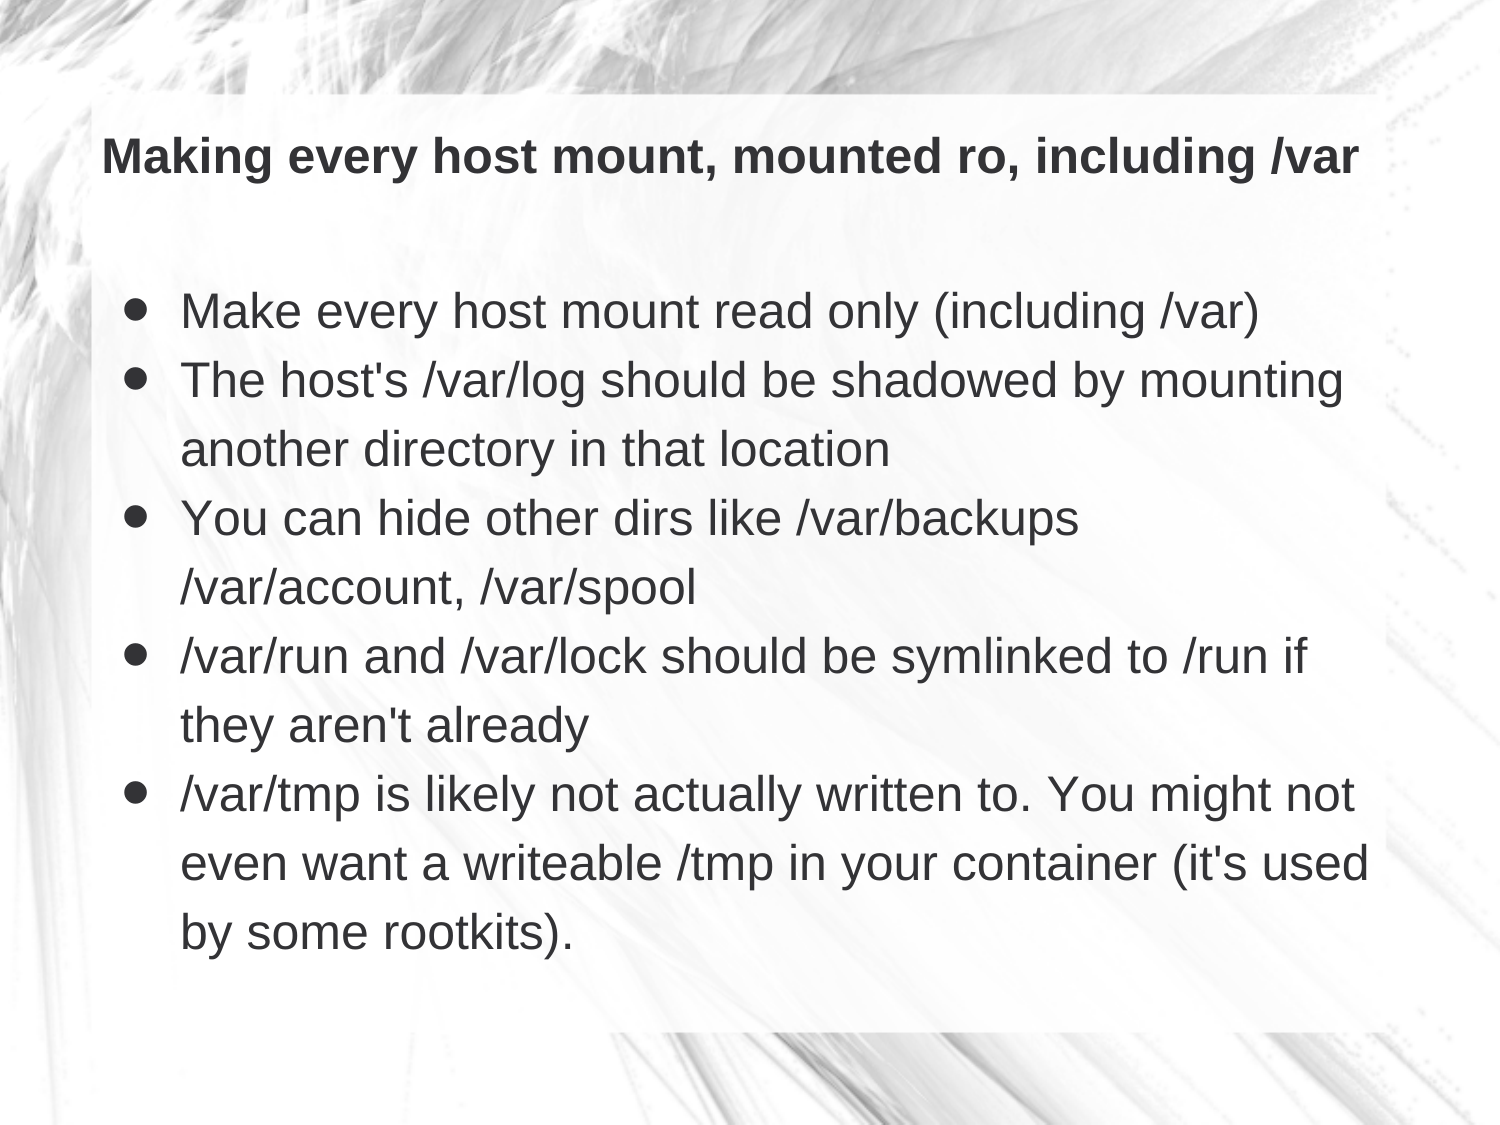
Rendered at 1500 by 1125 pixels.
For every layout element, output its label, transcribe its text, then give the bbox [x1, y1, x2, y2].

picture [0, 0, 1500, 1125]
list Make every host mount read only (including /var) The host's /var/log should be shadowed by mounting another directory in that location You can hide other dirs like /var/backups /var/account, /var/spool /var/run and /var/lock should be symlinked to /run if they aren't already /var/tmp is likely not actually written to. You might not even want a writeable /tmp in your container (it's used by some rootkits). [90, 254, 1396, 646]
title Making every host mount, mounted ro, including /var [61, 108, 1456, 225]
